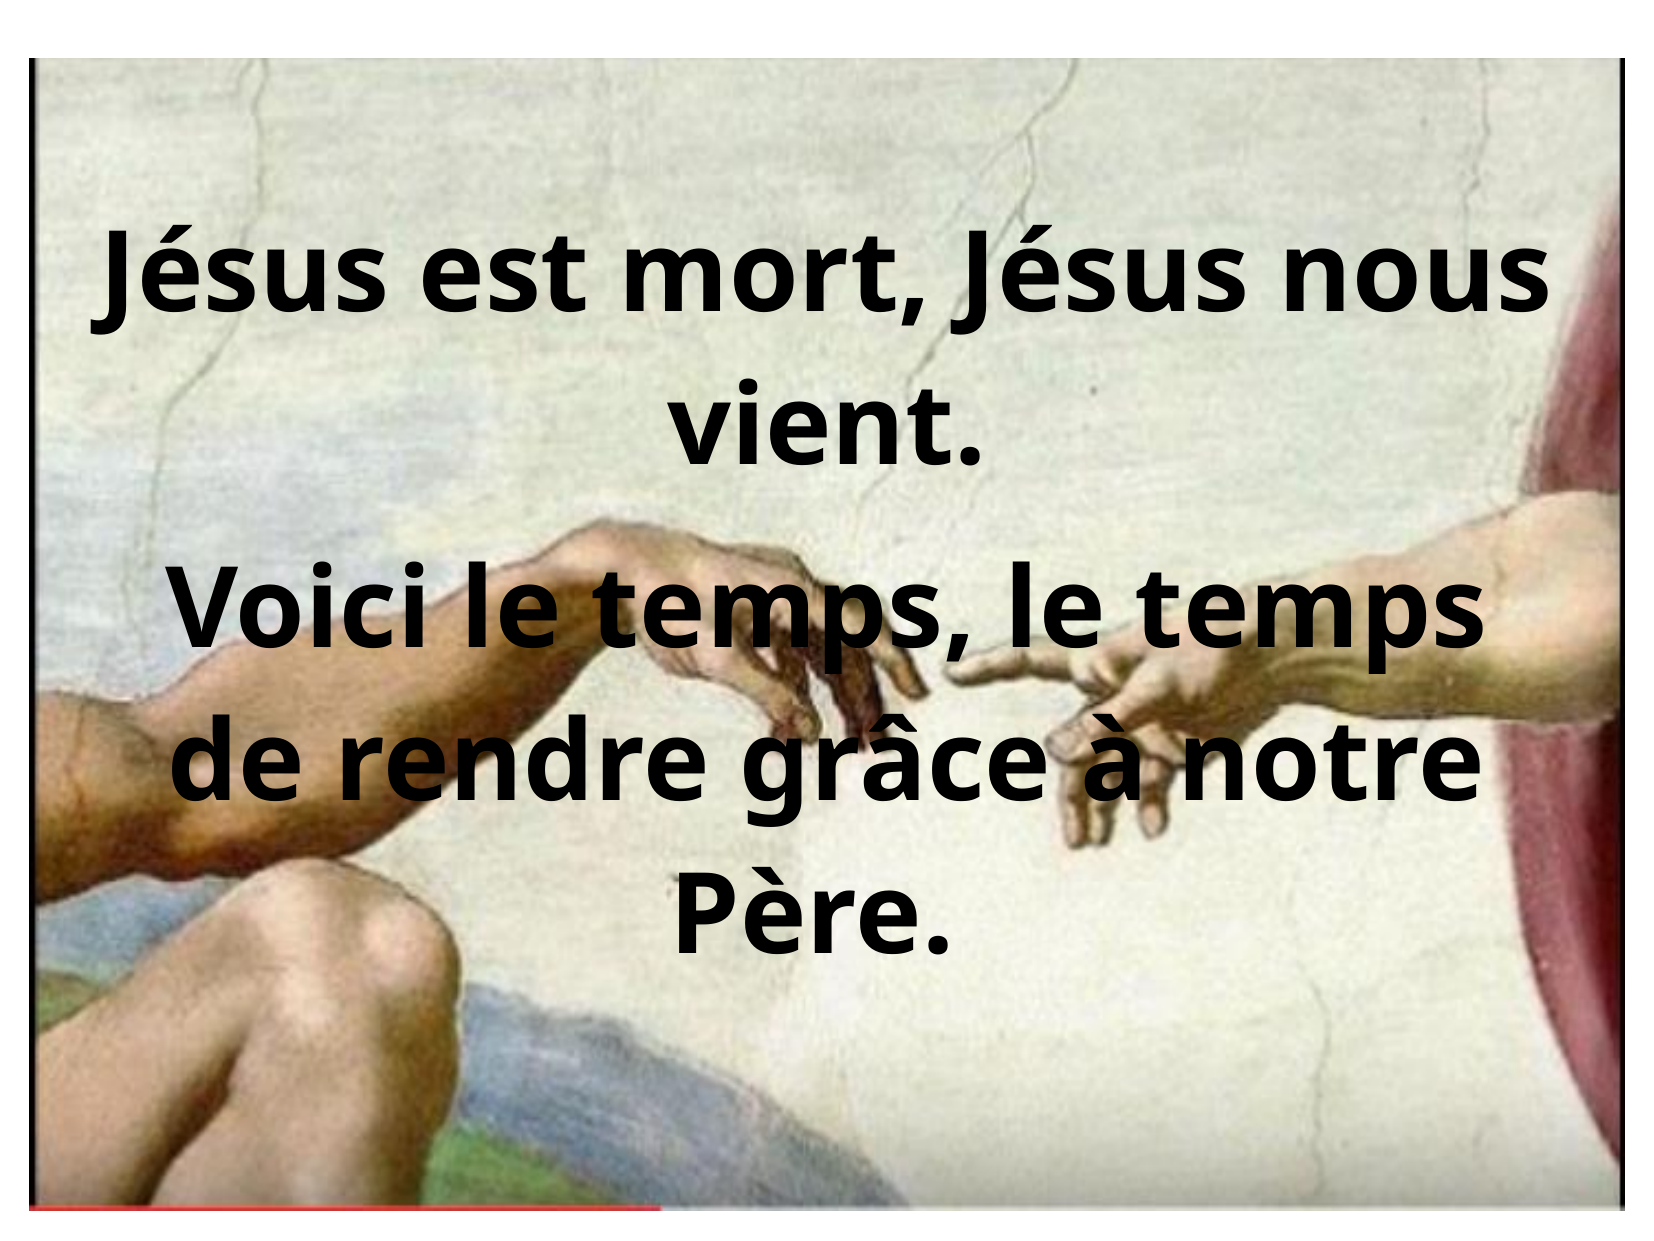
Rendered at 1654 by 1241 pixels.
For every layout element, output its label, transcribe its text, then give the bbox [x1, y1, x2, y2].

picture [29, 58, 1625, 1211]
list Jésus est mort, Jésus nous vient. Voici le temps, le temps de rendre grâce à notre Père. [82, 59, 1571, 1241]
